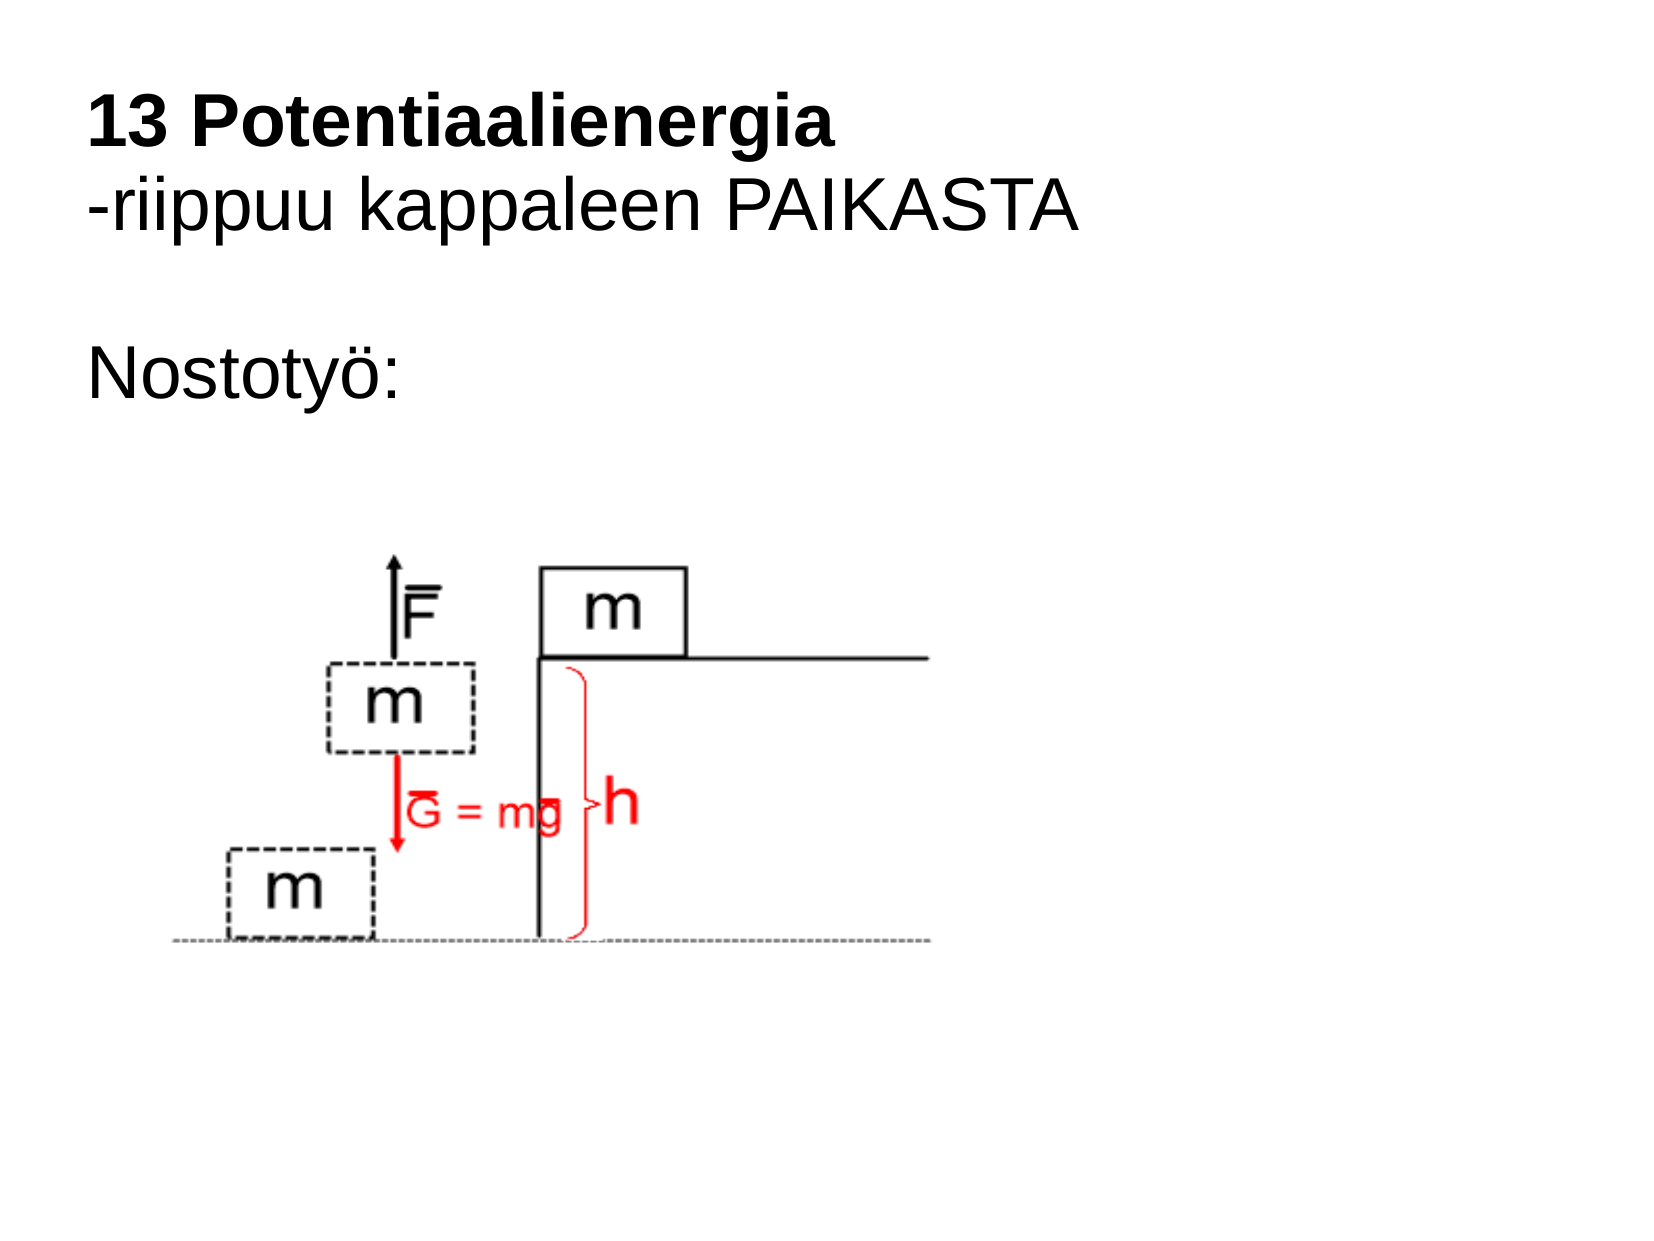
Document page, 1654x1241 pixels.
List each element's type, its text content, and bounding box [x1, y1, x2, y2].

text_box 13 Potentiaalienergia -riippuu kappaleen PAIKASTA Nostotyö: [71, 70, 1560, 422]
picture [118, 484, 964, 1006]
